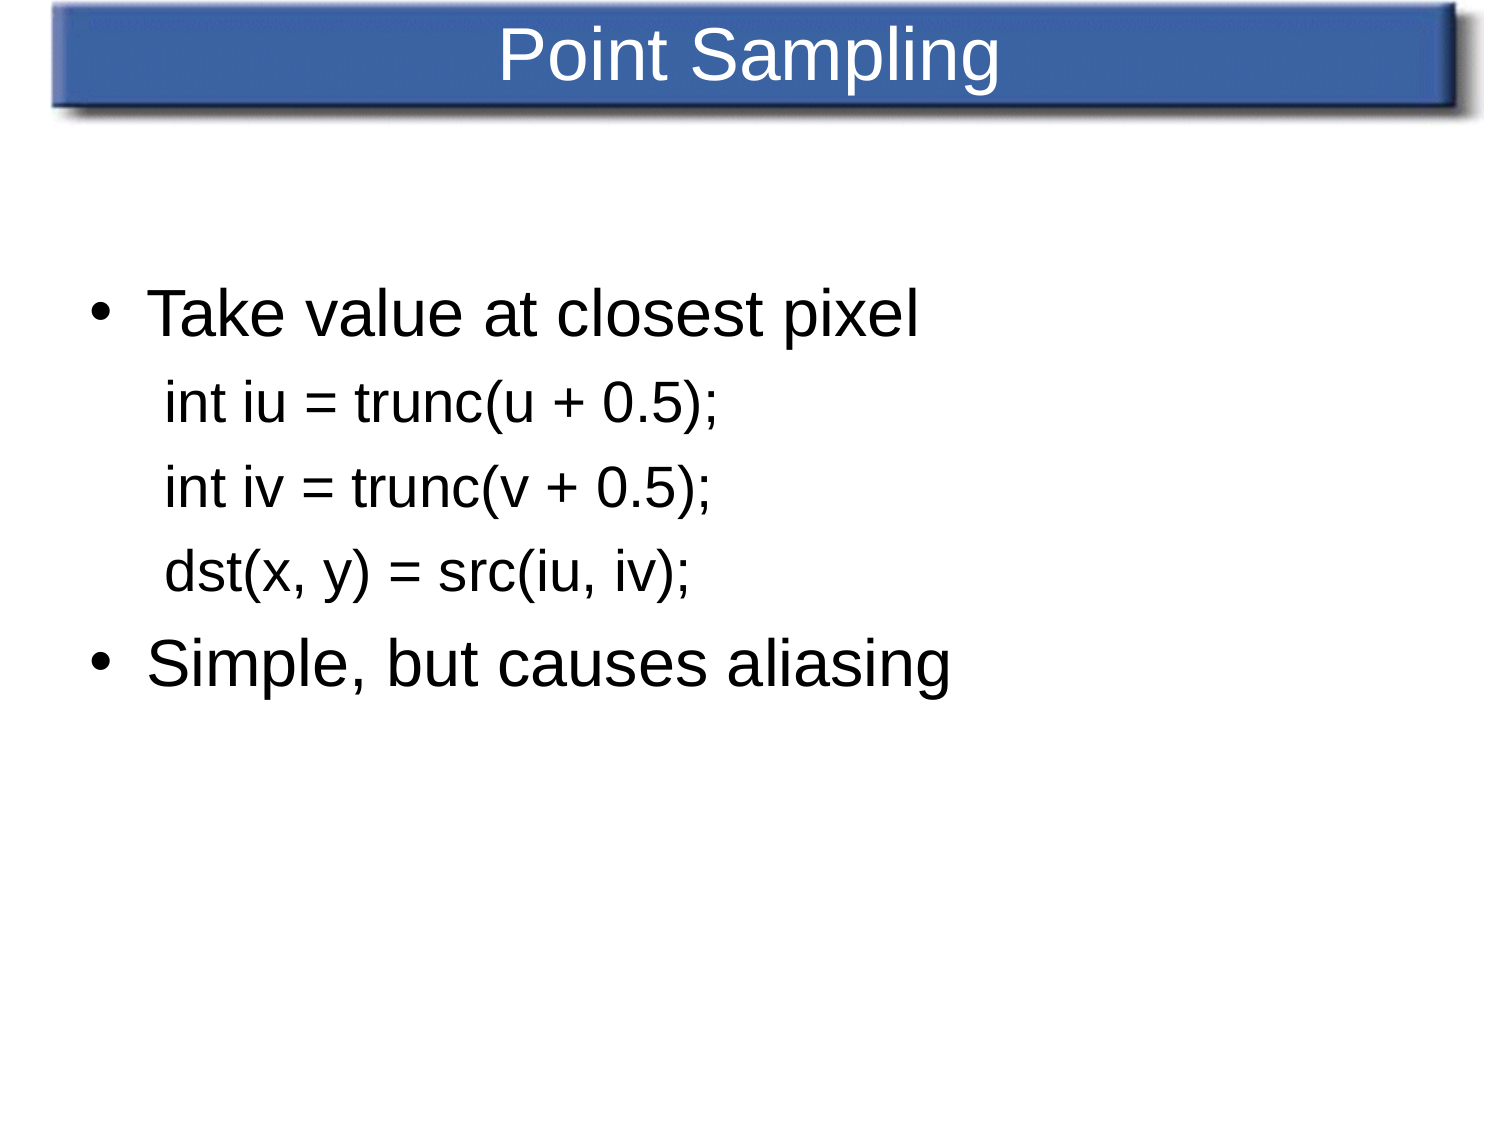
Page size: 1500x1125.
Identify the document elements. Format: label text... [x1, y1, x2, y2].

list Take value at closest pixel int iu = trunc(u + 0.5); int iv = trunc(v + 0.5); dst(x, y) = src(iu, iv); Simple, but causes aliasing [75, 262, 1426, 1006]
picture [50, 0, 1484, 127]
title Point Sampling [75, 0, 1426, 103]
